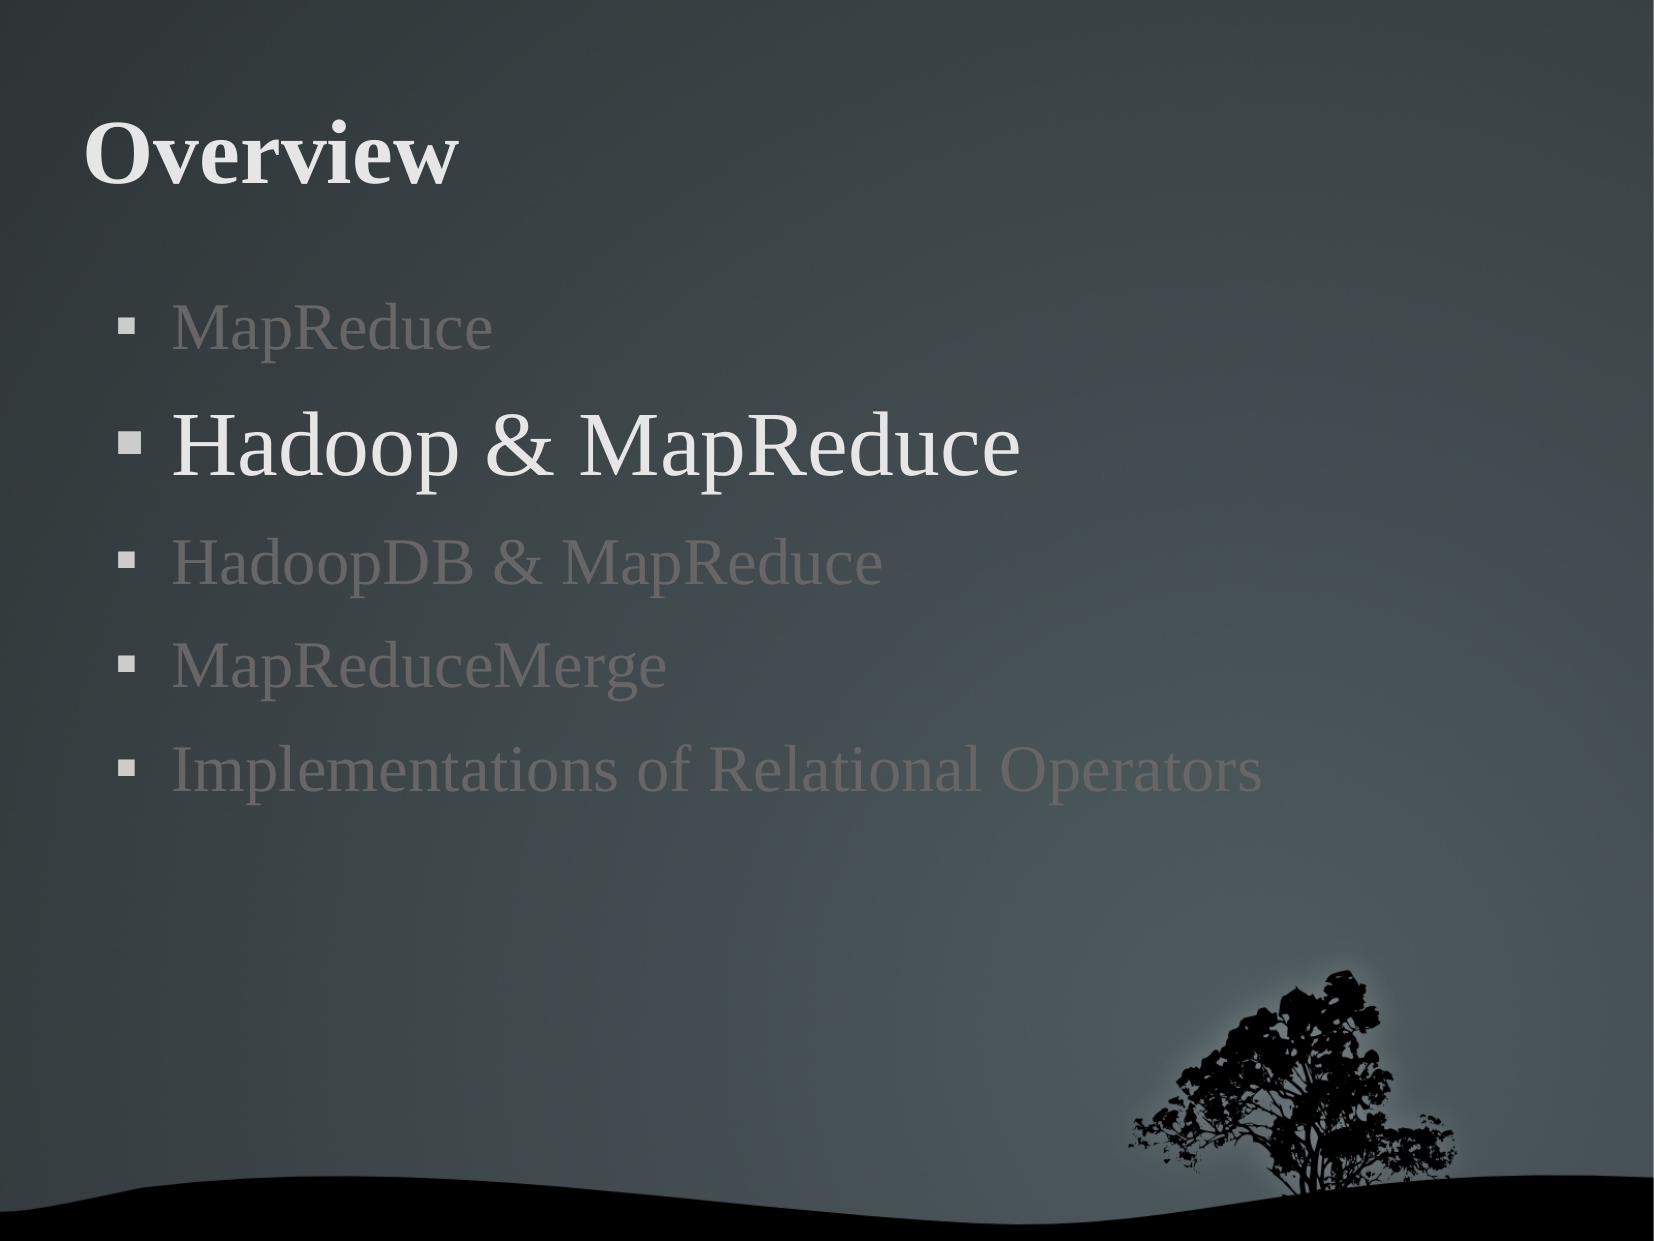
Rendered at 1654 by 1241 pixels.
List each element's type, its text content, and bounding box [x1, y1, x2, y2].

list MapReduce Hadoop & MapReduce HadoopDB & MapReduce MapReduceMerge Implementations of Relational Operators [82, 290, 1571, 1094]
title Overview [82, 56, 1571, 250]
picture [0, 0, 1654, 1241]
